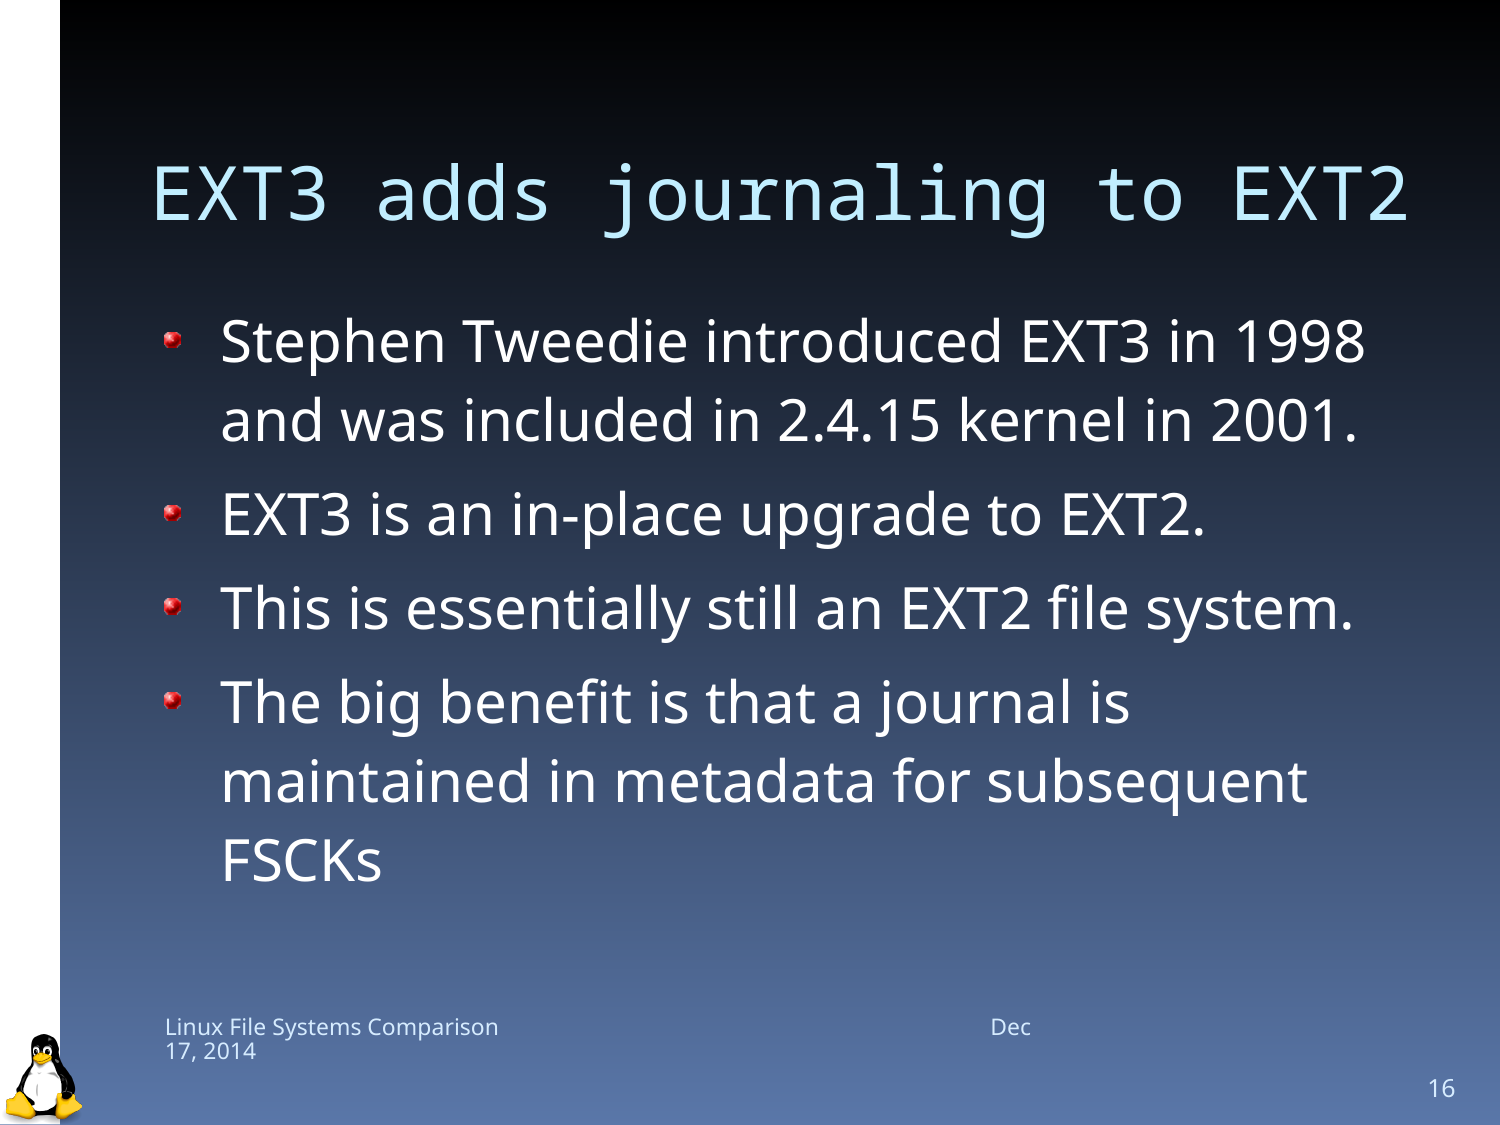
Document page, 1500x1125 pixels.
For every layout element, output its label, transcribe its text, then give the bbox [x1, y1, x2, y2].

picture [0, 1034, 82, 1125]
title EXT3 adds journaling to EXT2 [149, 84, 1425, 292]
list Stephen Tweedie introduced EXT3 in 1998 and was included in 2.4.15 kernel in 2001. EXT3 is an in-place upgrade to EXT2. This is essentially still an EXT2 file system. The big benefit is that a journal is maintained in metadata for subsequent FSCKs [149, 292, 1425, 964]
